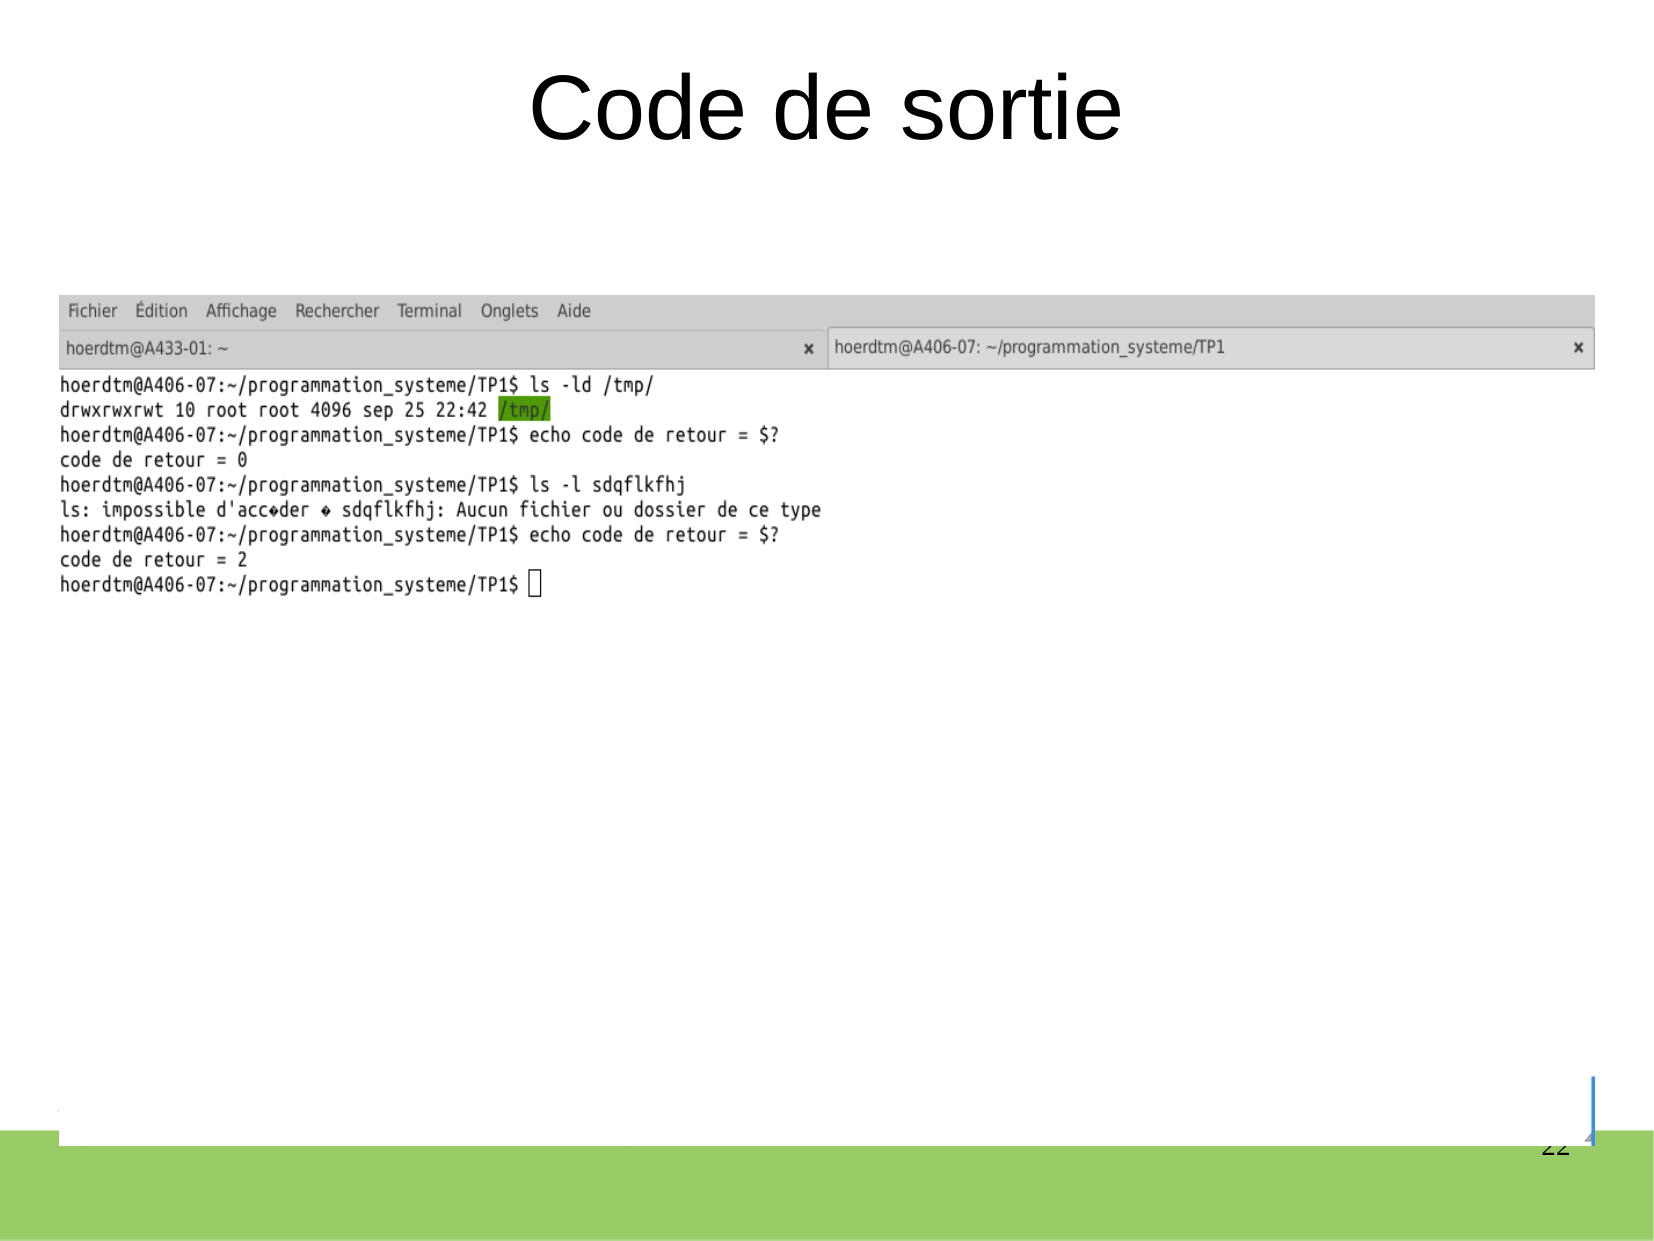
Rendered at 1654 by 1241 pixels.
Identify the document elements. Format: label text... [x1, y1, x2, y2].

list Exemple [82, 290, 1571, 295]
picture [0, 0, 1654, 1241]
title Code de sortie [82, 49, 1571, 166]
